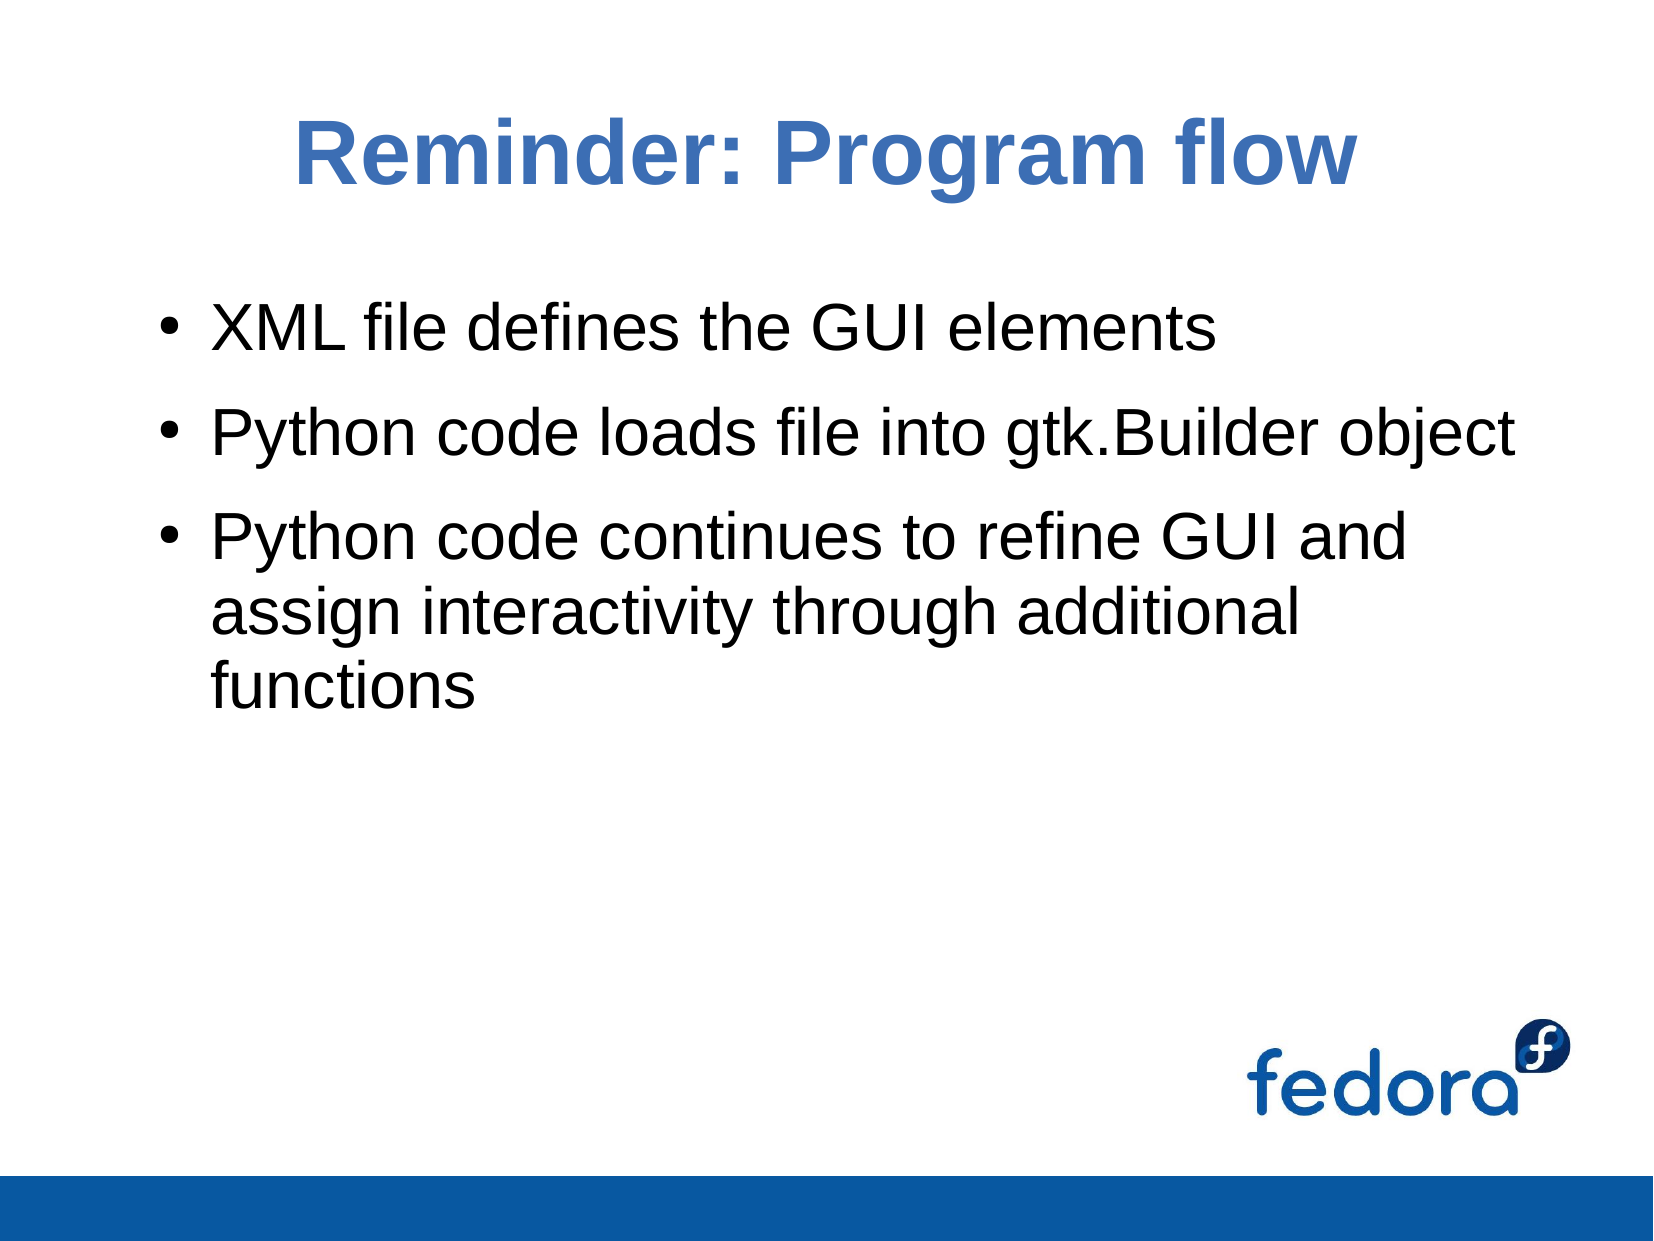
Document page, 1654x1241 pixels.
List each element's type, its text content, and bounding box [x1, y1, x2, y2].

picture [0, 1176, 1653, 1241]
picture [1237, 1010, 1576, 1125]
title Reminder: Program flow [82, 56, 1571, 250]
list XML file defines the GUI elements Python code loads file into gtk.Builder object Python code continues to refine GUI and assign interactivity through additional functions [82, 290, 1571, 1095]
